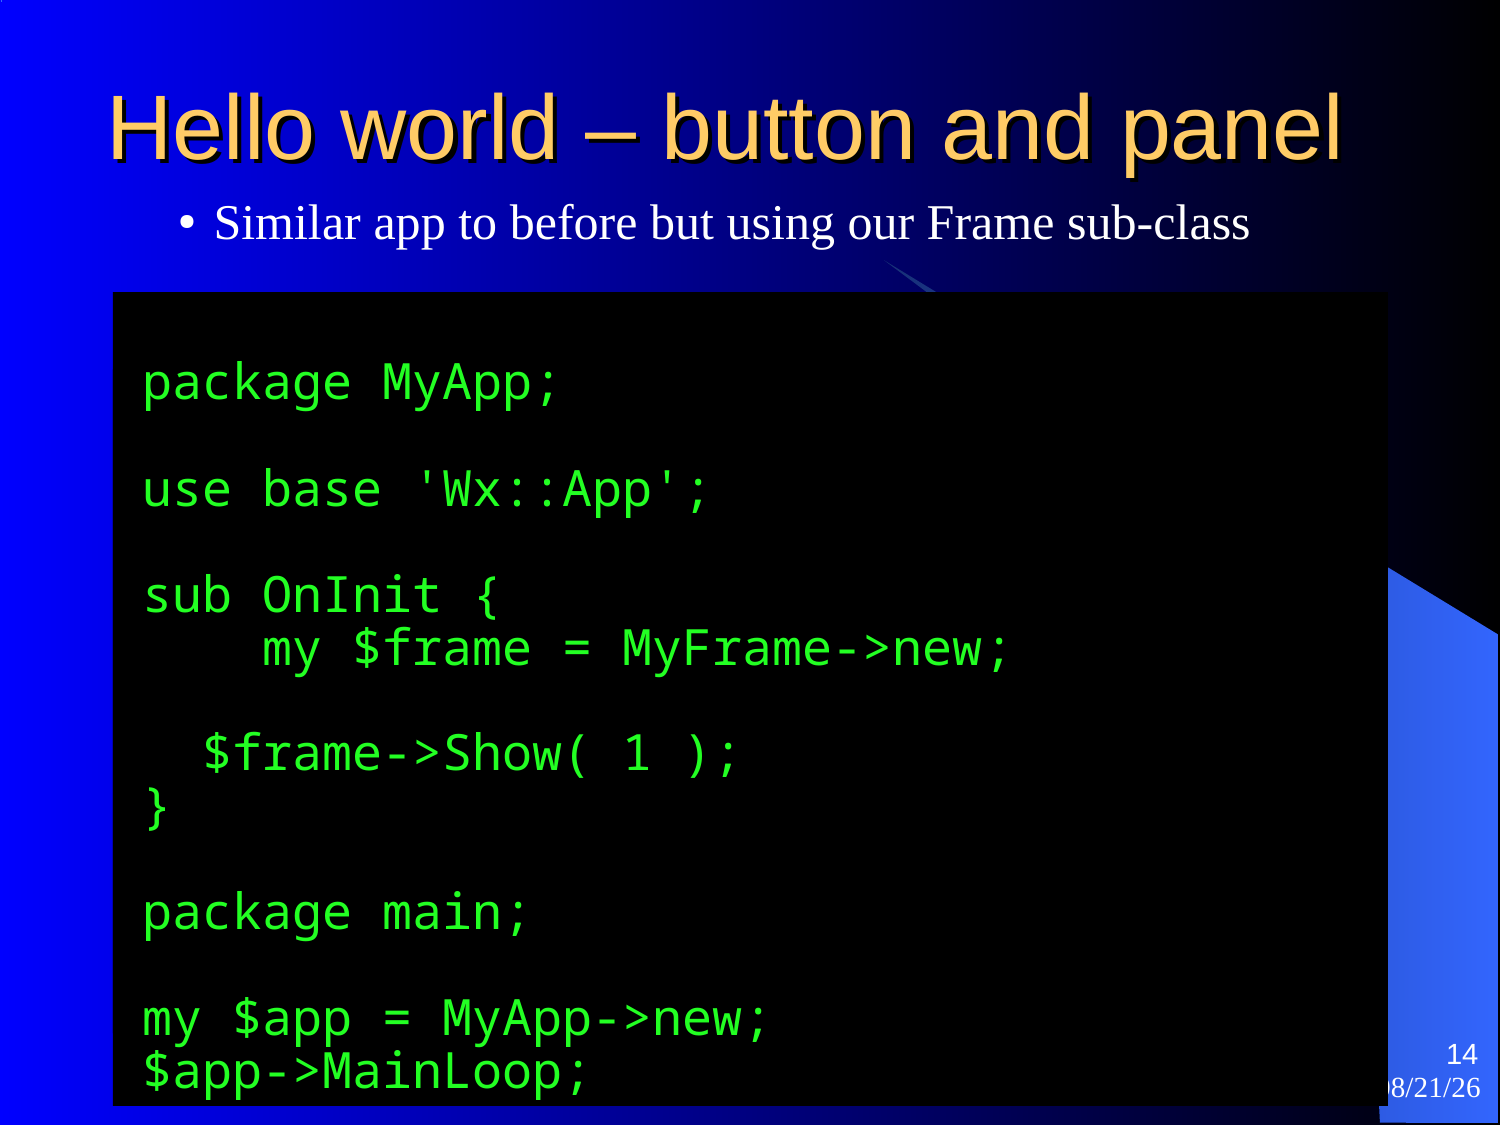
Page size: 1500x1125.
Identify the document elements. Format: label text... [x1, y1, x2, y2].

list package MyApp; use base 'Wx::App'; sub OnInit { my $frame = MyFrame->new; $frame->Show( 1 ); } package main; my $app = MyApp->new; $app->MainLoop; [112, 292, 1388, 983]
list Similar app to before but using our Frame sub-class [112, 147, 1388, 292]
title Hello world – button and panel [91, 48, 1418, 207]
